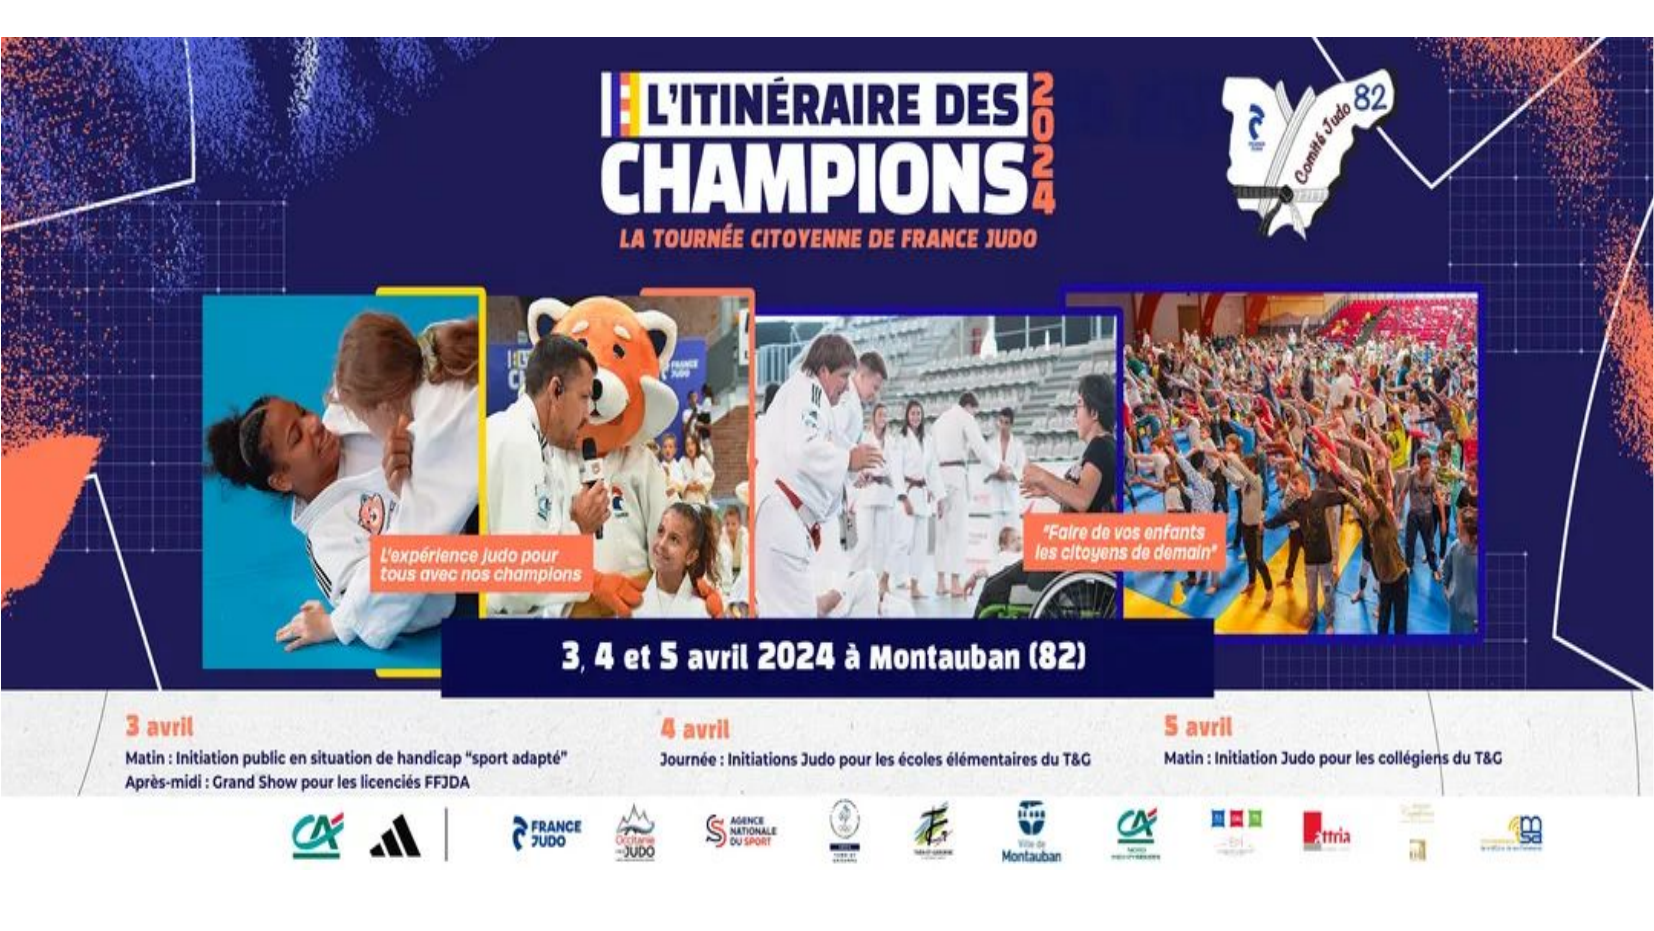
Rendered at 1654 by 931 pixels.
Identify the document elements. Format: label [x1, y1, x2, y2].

picture [1, 37, 1654, 871]
